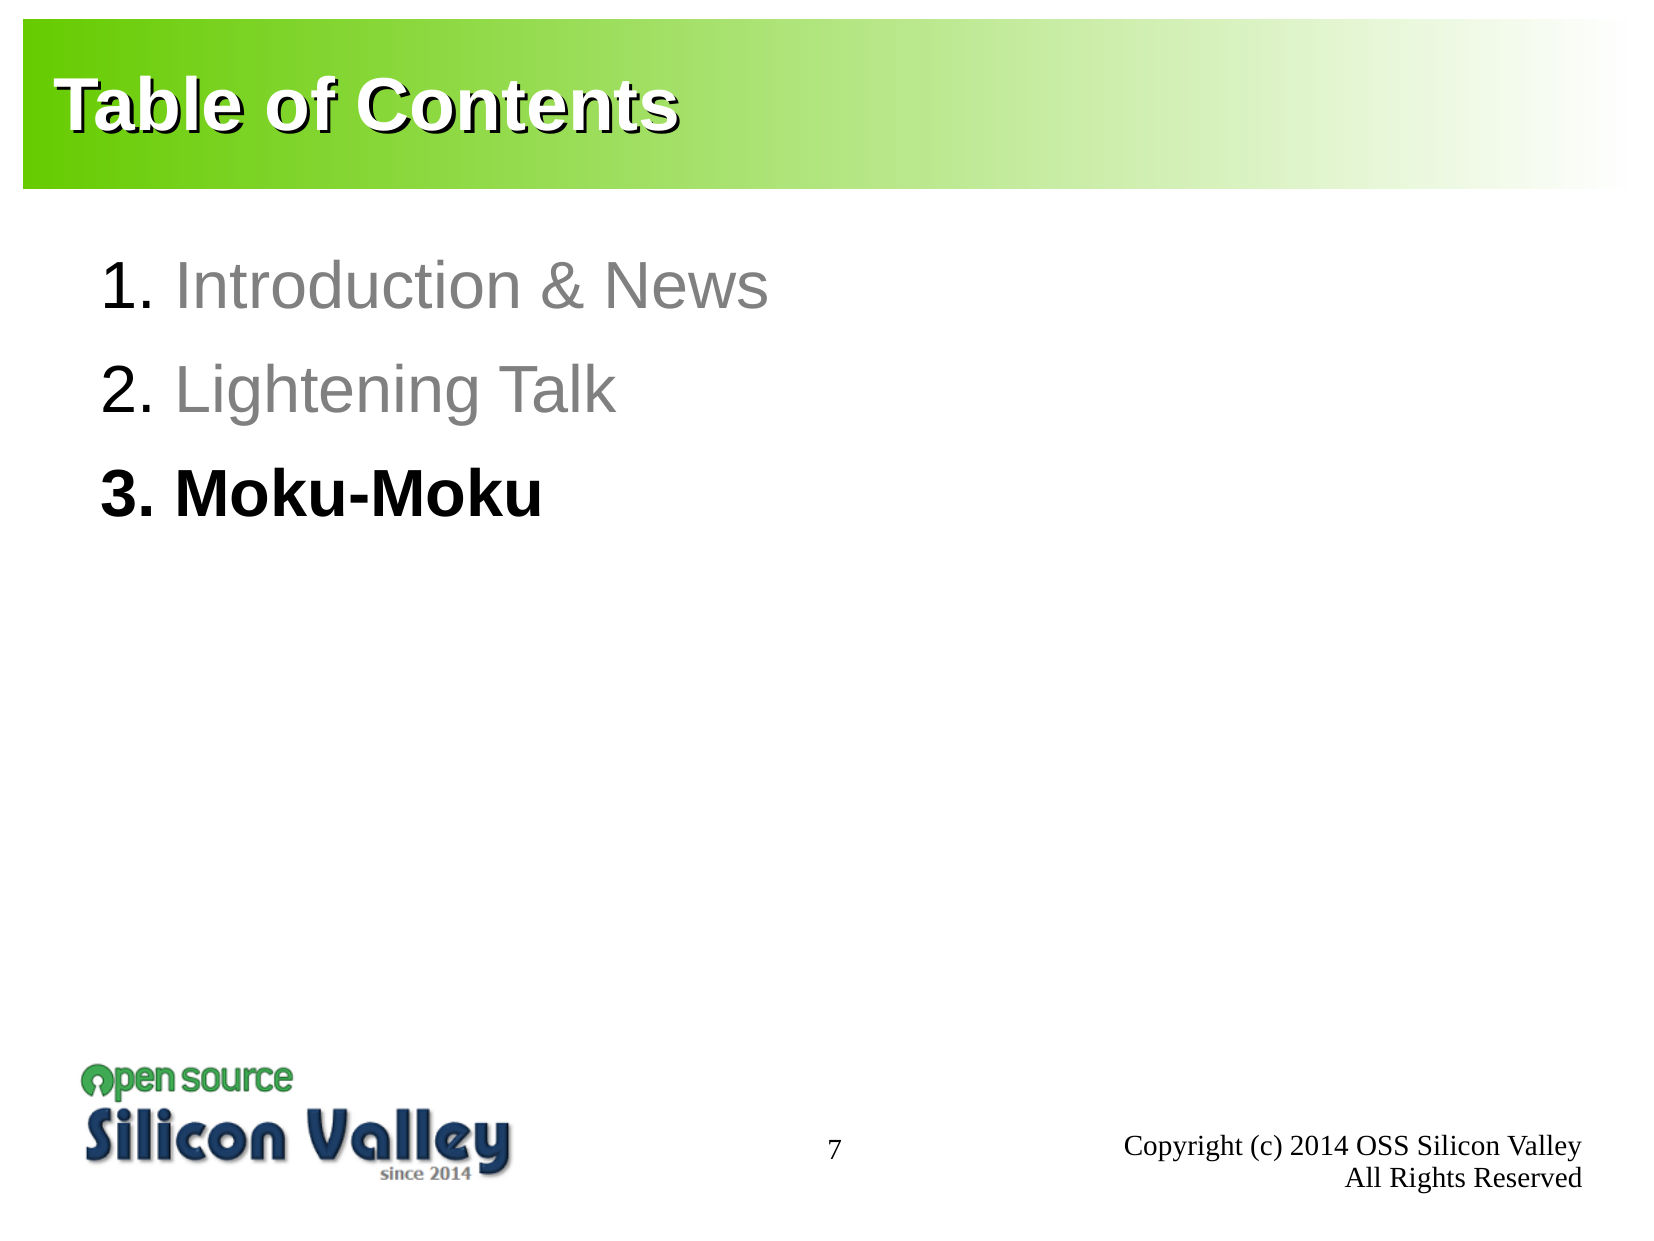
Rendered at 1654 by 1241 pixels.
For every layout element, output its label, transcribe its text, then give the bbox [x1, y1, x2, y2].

title Table of Contents [23, 19, 1630, 189]
picture [35, 1015, 567, 1213]
list Introduction & News Lightening Talk Moku-Moku [82, 248, 1571, 1067]
